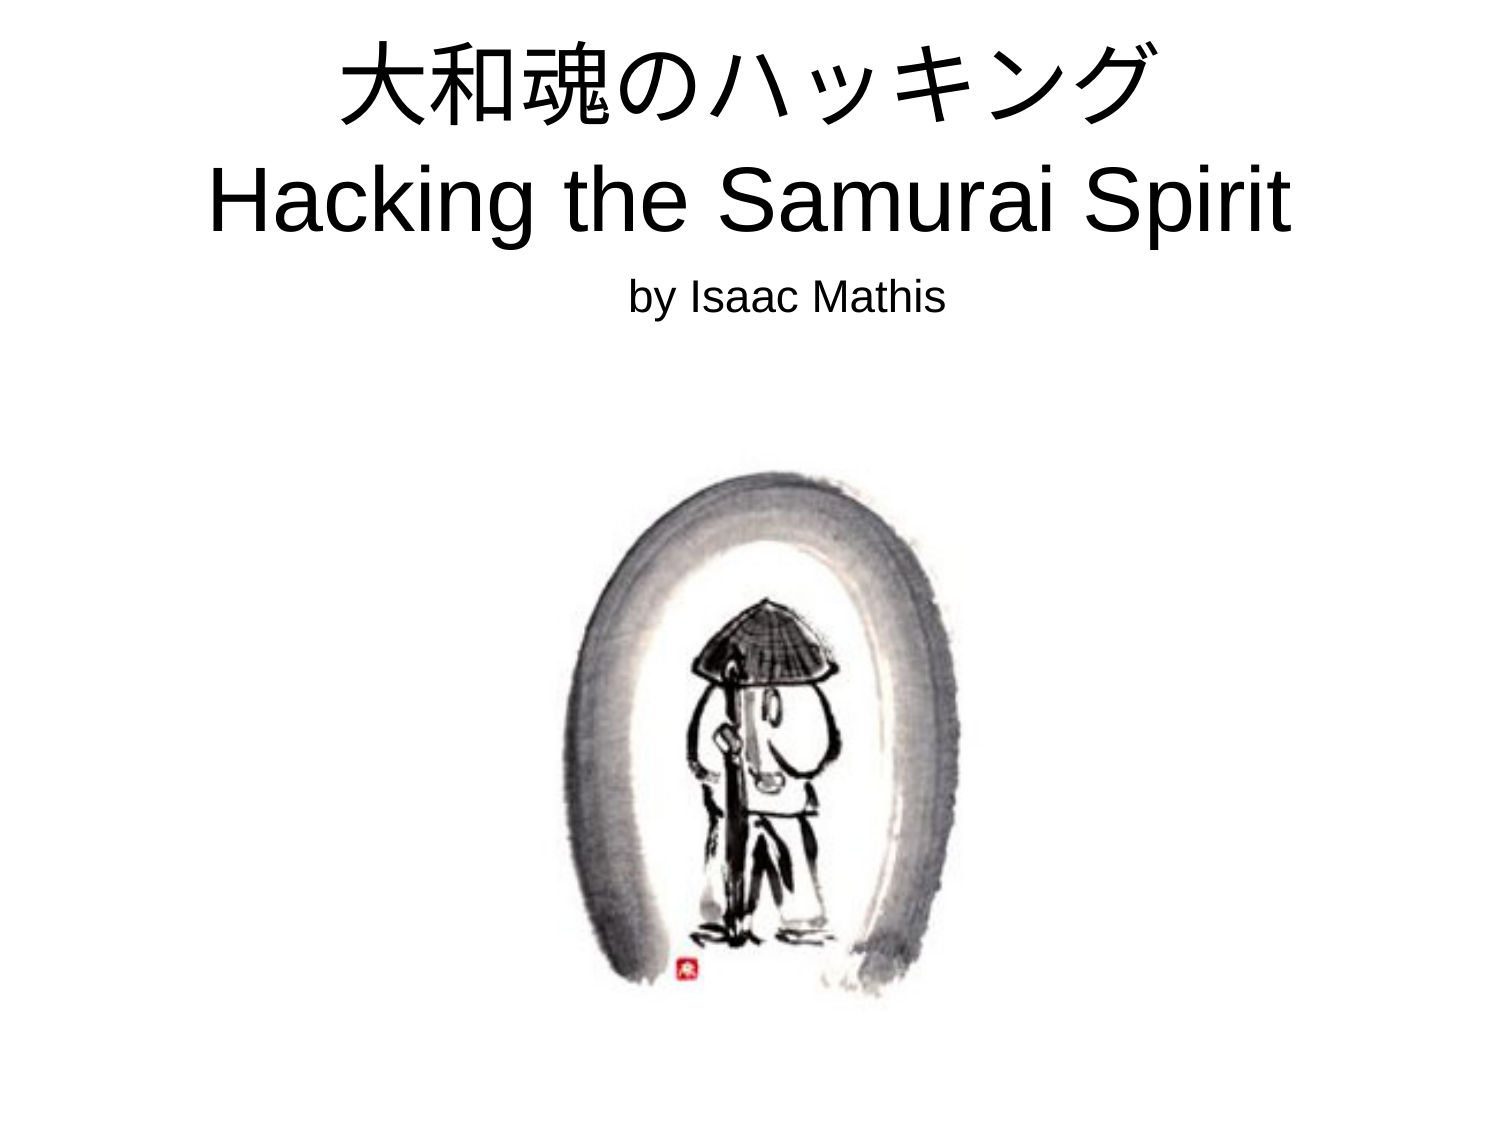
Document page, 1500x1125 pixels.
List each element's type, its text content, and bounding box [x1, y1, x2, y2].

title Hacking the Samurai Spirit [112, 176, 1388, 297]
title 大和魂のハッキング [112, 0, 1388, 176]
subtitle by Isaac Mathis [225, 247, 1276, 349]
picture [189, 297, 1341, 1125]
